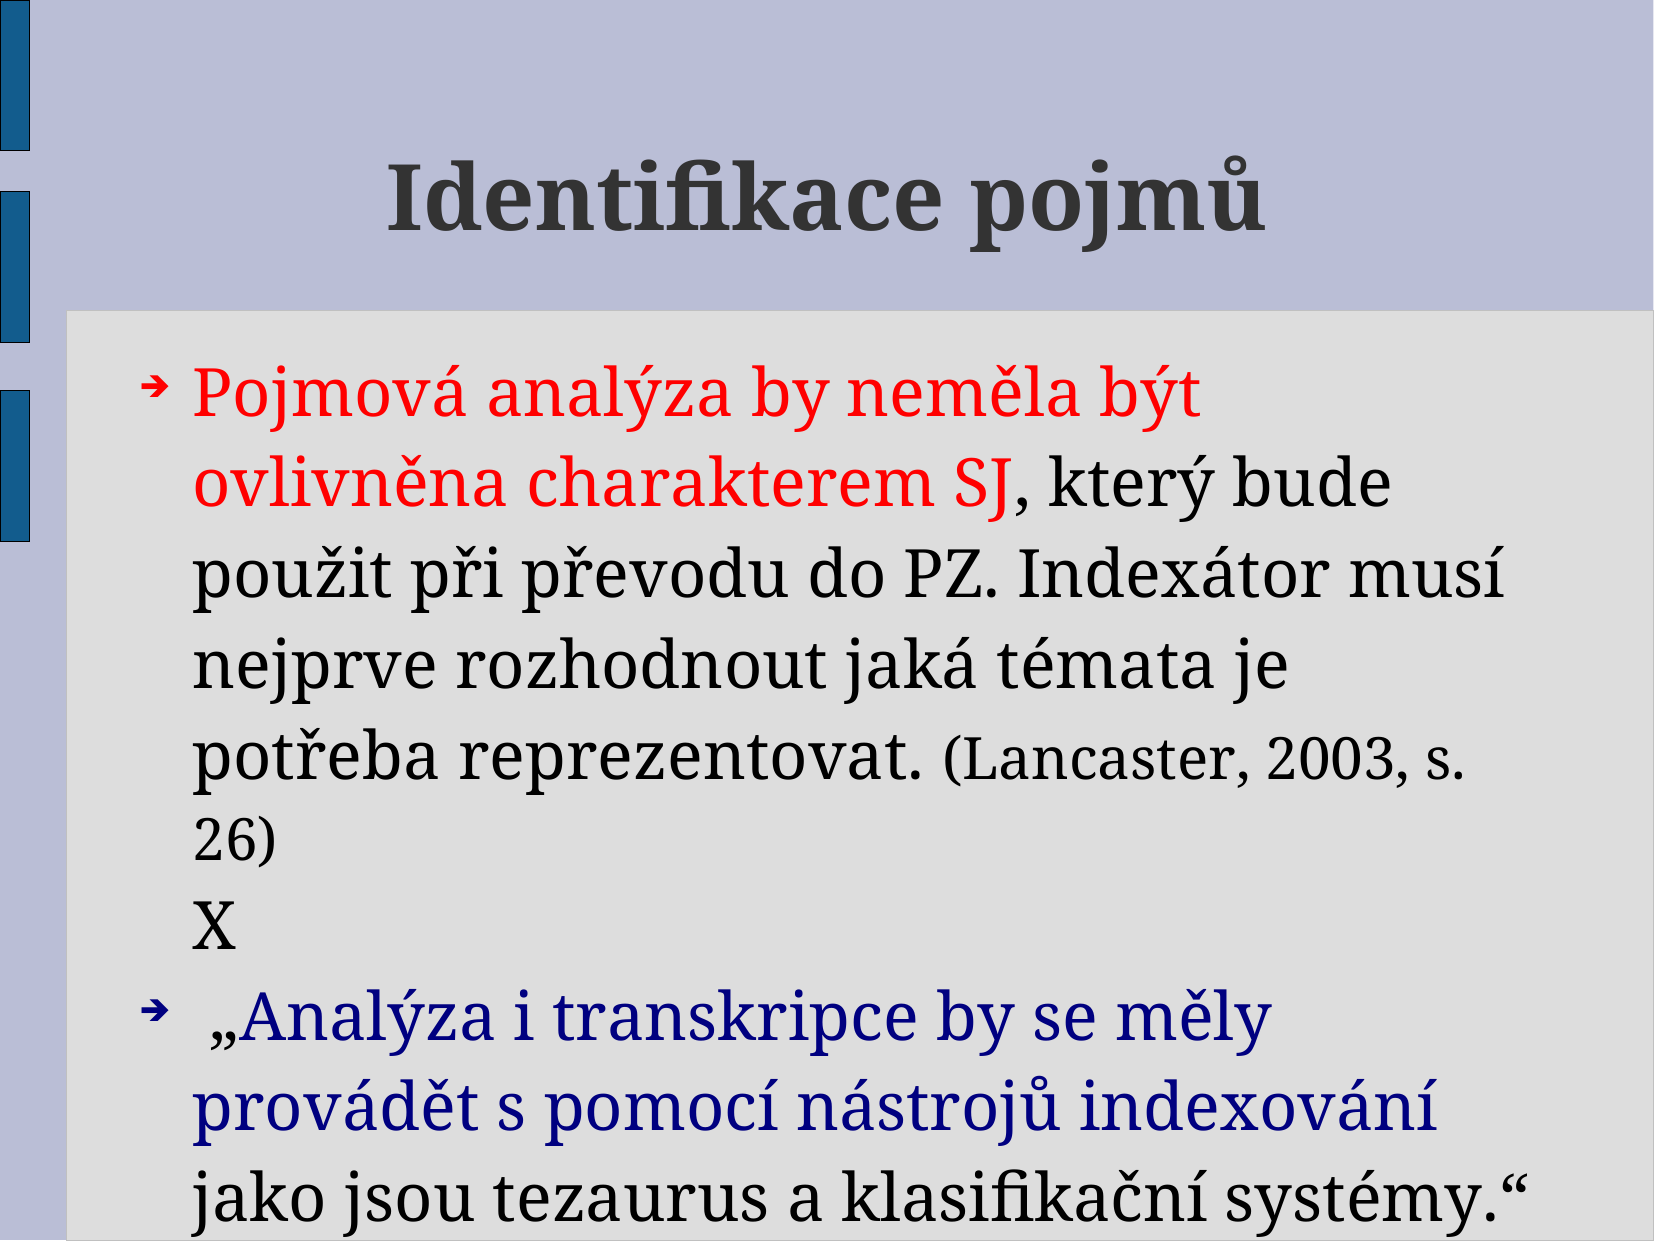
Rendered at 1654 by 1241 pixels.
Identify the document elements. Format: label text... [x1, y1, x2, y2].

title Identifikace pojmů [121, 98, 1534, 291]
list Pojmová analýza by neměla být ovlivněna charakterem SJ, který bude použit při převodu do PZ. Indexátor musí nejprve rozhodnout jaká témata je potřeba reprezentovat. (Lancaster, 2003, s. 26) X „Analýza i transkripce by se měly provádět s pomocí nástrojů indexování jako jsou tezaurus a klasifikační systémy.“ (ČSN ISO 5963, 1996, s. 5) [121, 344, 1534, 1112]
